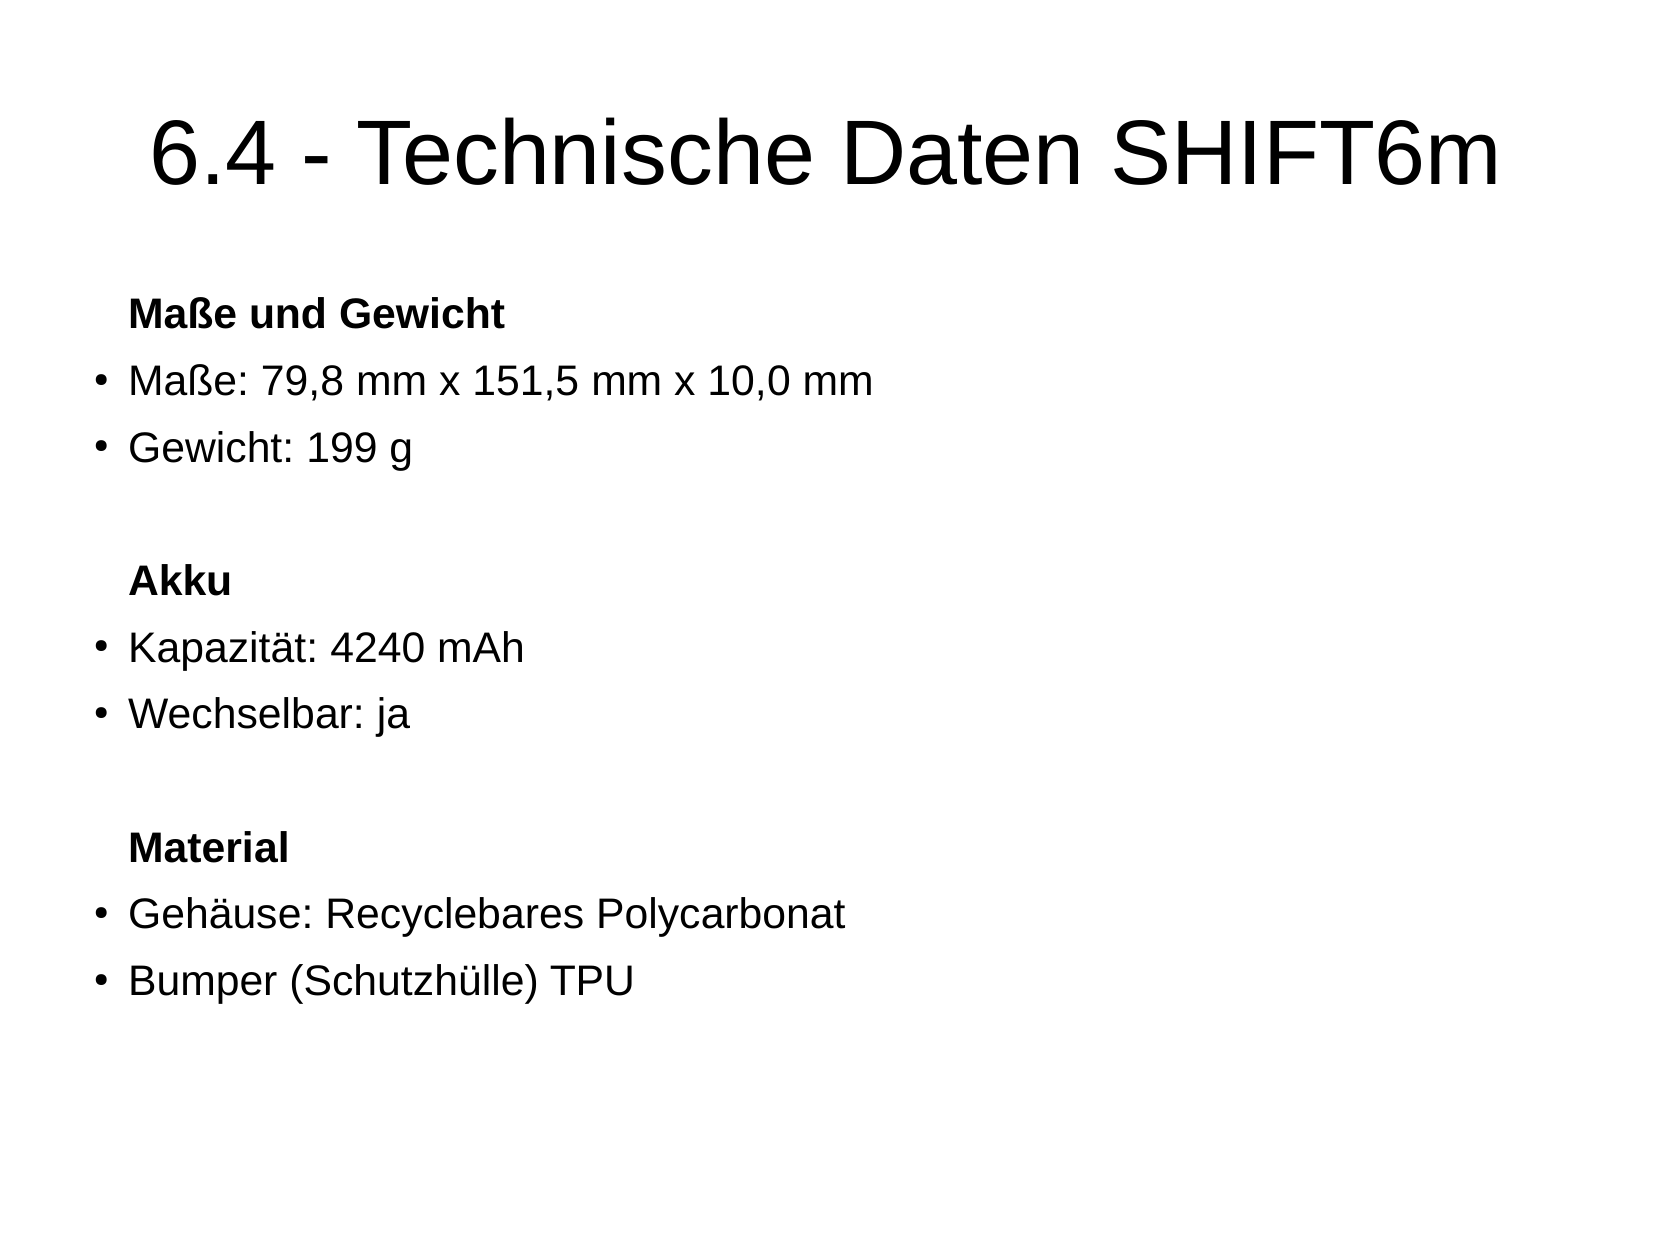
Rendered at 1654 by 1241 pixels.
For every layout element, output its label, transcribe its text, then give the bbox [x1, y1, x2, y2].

title 6.4 - Technische Daten SHIFT6m [82, 49, 1571, 257]
list Maße und Gewicht Maße: 79,8 mm x 151,5 mm x 10,0 mm Gewicht: 199 g Akku Kapazität: 4240 mAh Wechselbar: ja Material Gehäuse: Recyclebares Polycarbonat Bumper (Schutzhülle) TPU [82, 290, 1571, 1010]
